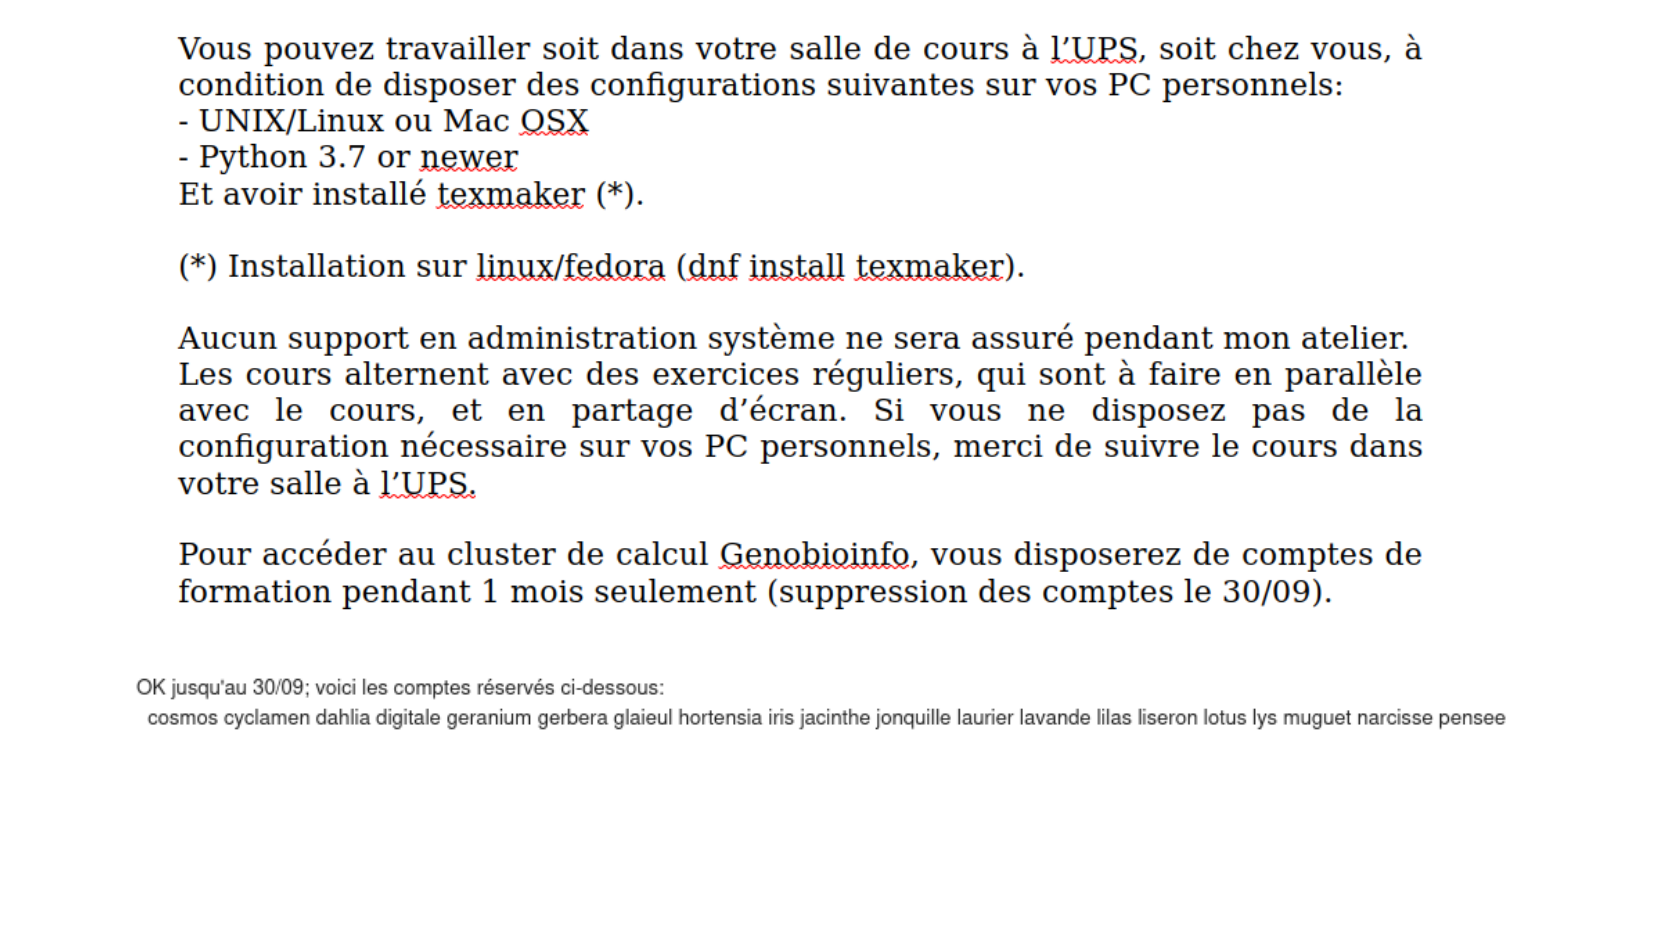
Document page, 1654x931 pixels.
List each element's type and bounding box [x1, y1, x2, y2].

picture [118, 649, 1537, 758]
picture [131, 29, 1506, 627]
